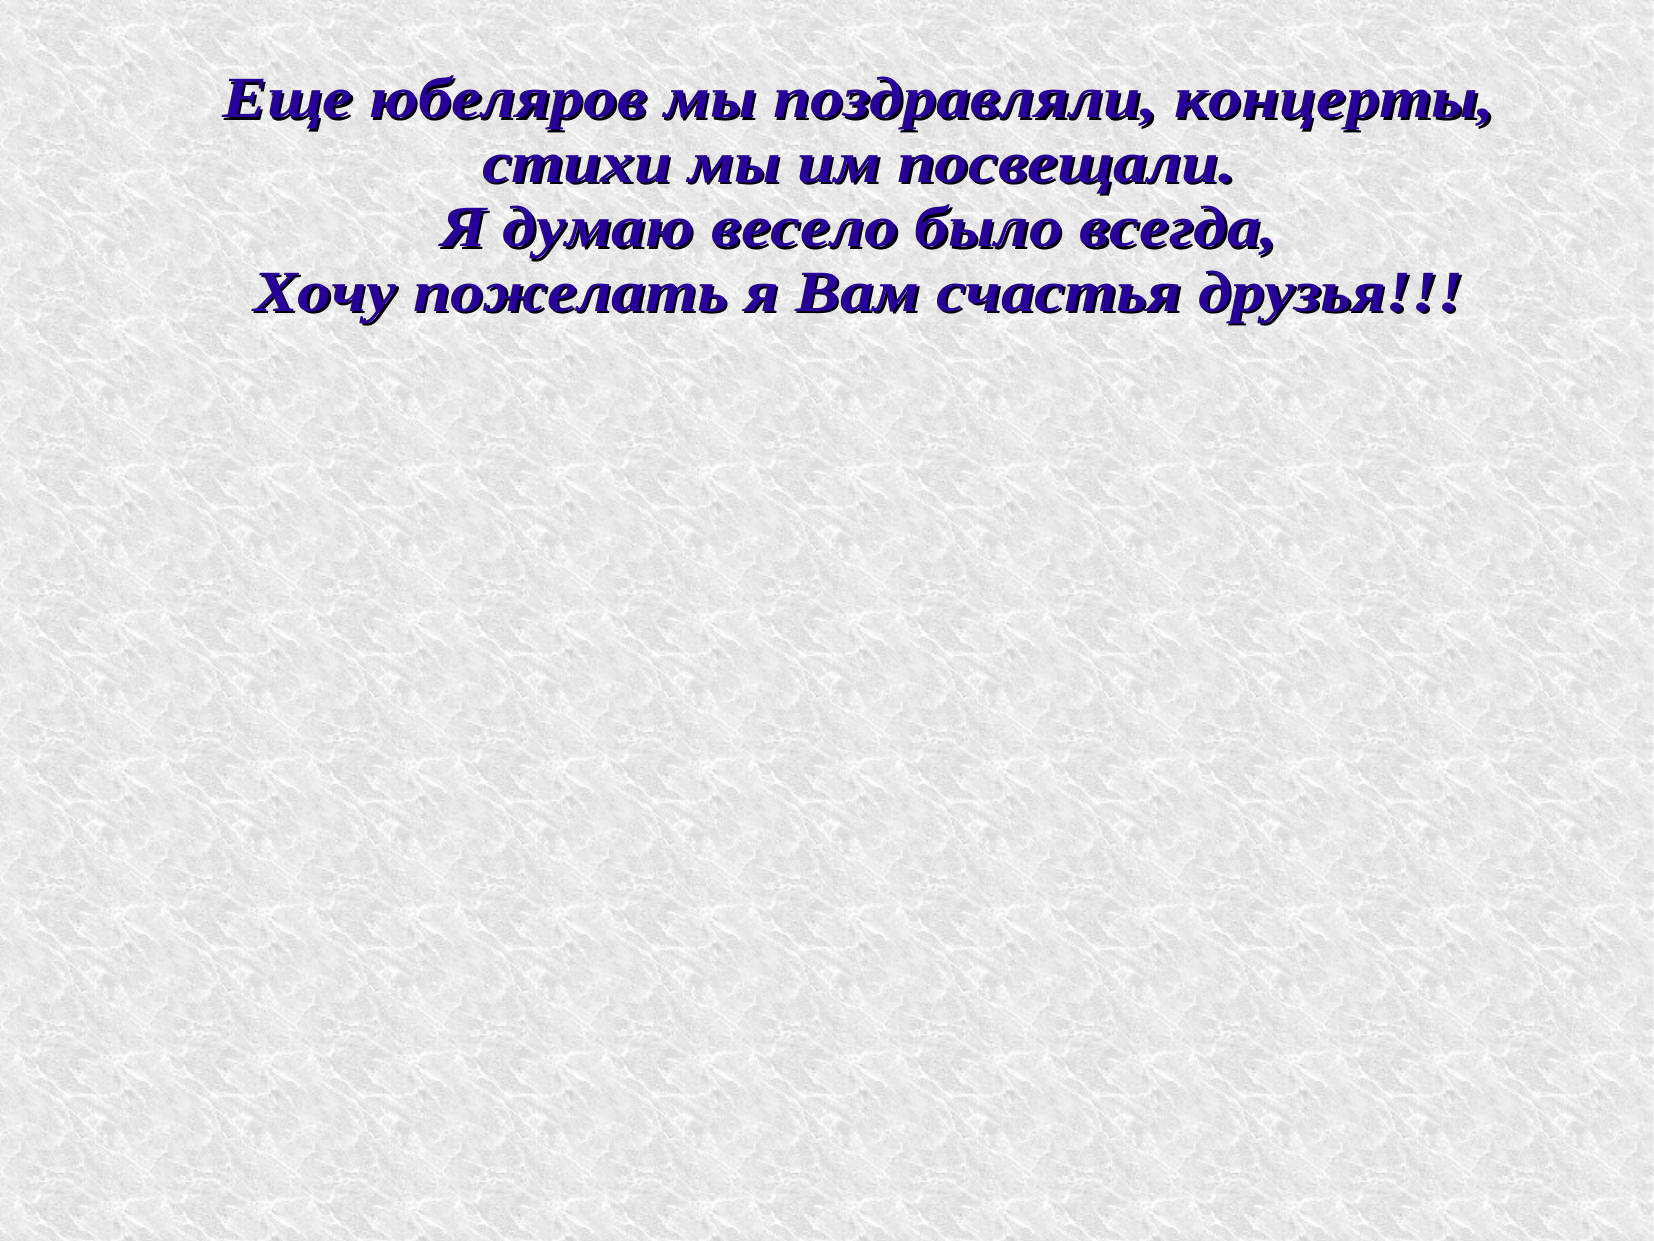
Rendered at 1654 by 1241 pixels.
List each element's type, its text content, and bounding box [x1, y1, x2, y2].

title Еще юбеляров мы поздравляли, концерты, стихи мы им посвещали. Я думаю весело было всегда, Хочу пожелать я Вам счастья друзья!!! [152, 64, 1565, 325]
picture [0, 0, 1654, 1241]
